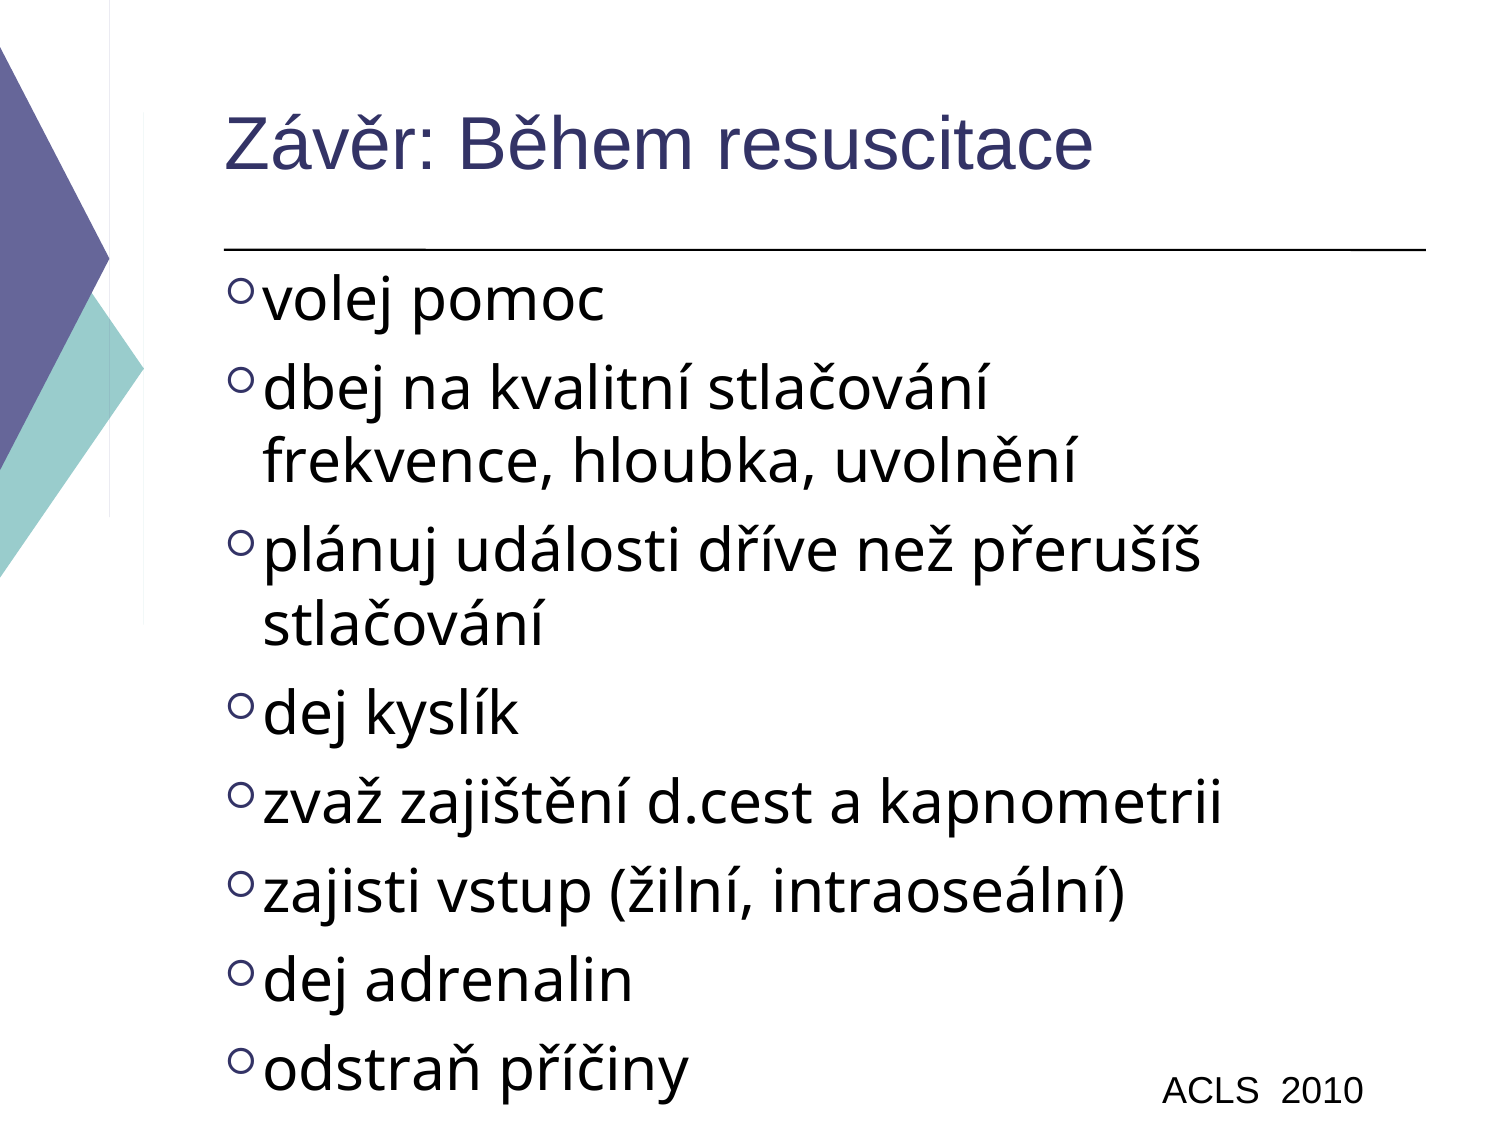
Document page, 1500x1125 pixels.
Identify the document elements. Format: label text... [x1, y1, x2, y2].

text_box ACLS 2010 [1147, 1064, 1379, 1125]
list volej pomoc dbej na kvalitní stlačování frekvence, hloubka, uvolnění plánuj události dříve než přerušíš stlačování dej kyslík zvaž zajištění d.cest a kapnometrii zajisti vstup (žilní, intraoseální) dej adrenalin odstraň příčiny [224, 251, 1424, 1103]
title Závěr: Během resuscitace [224, 41, 1424, 237]
